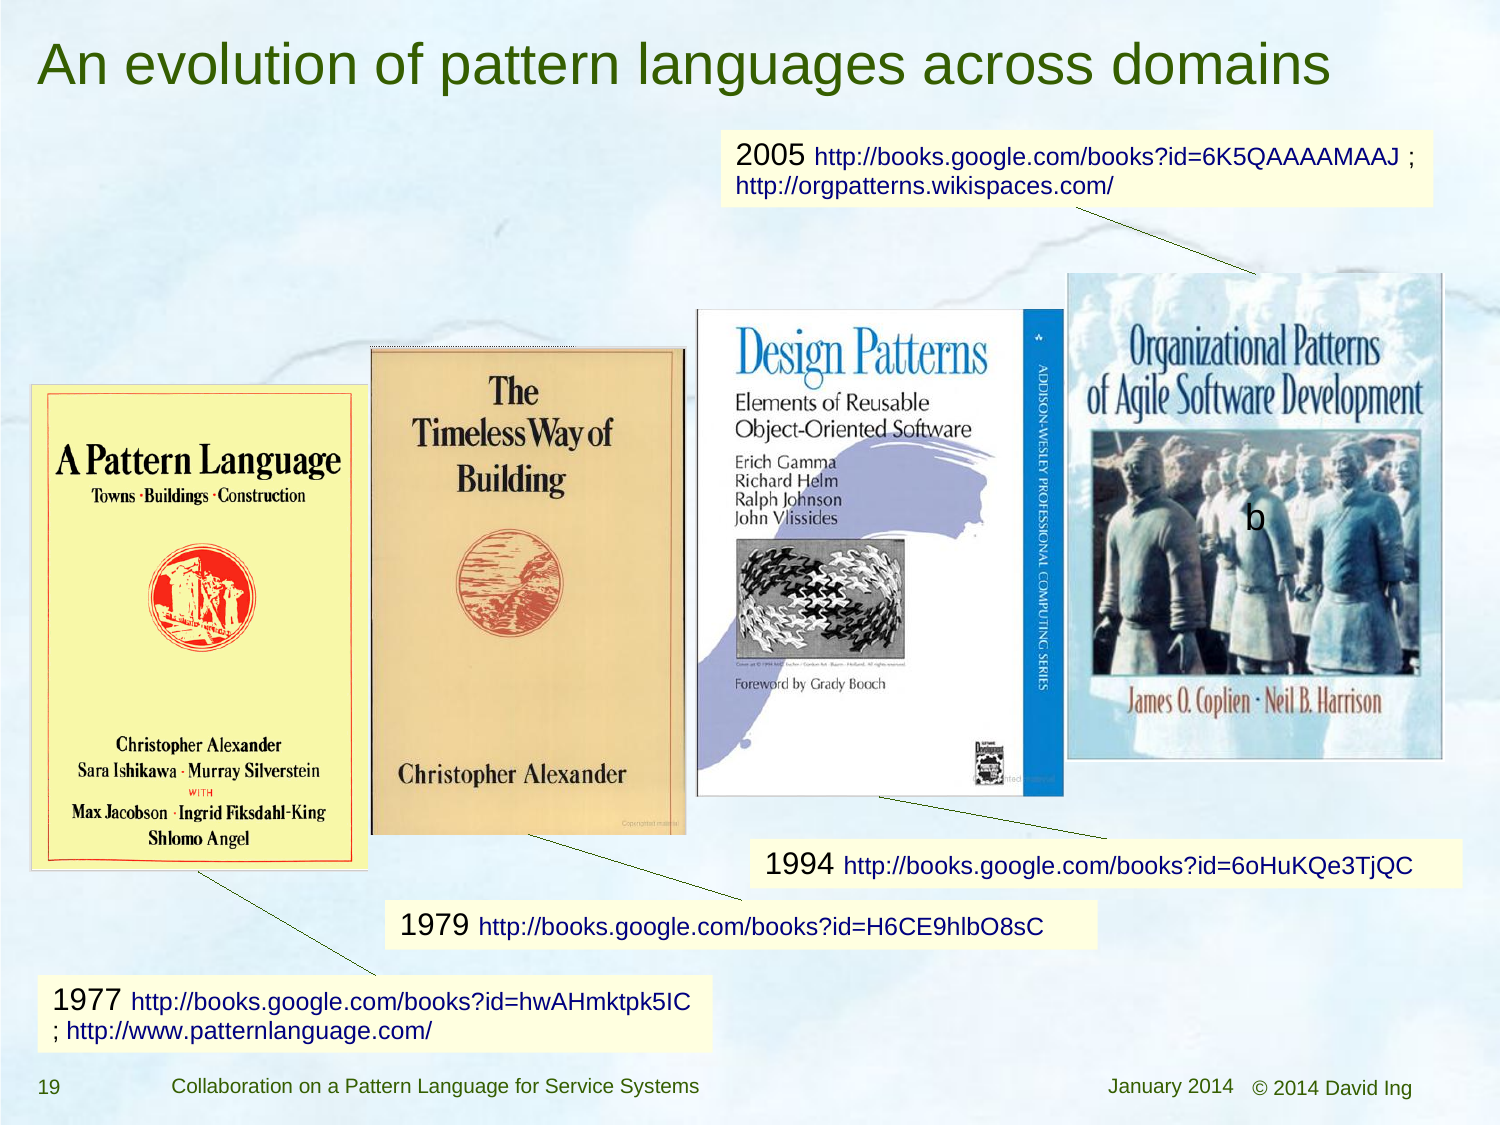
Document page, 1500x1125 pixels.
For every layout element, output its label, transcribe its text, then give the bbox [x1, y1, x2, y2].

text_box 2005 http://books.google.com/books?id=6K5QAAAAMAAJ ; http://orgpatterns.wikispaces.com/ [720, 129, 1434, 208]
text_box 1979 http://books.google.com/books?id=H6CE9hlbO8sC [385, 900, 1098, 950]
title An evolution of pattern languages across domains [37, 37, 1463, 152]
text_box 1994 http://books.google.com/books?id=6oHuKQe3TjQC [750, 838, 1463, 889]
text_box 1977 http://books.google.com/books?id=hwAHmktpk5IC ; http://www.patternlanguage.com/ [37, 975, 713, 1053]
picture [0, 0, 1500, 1125]
